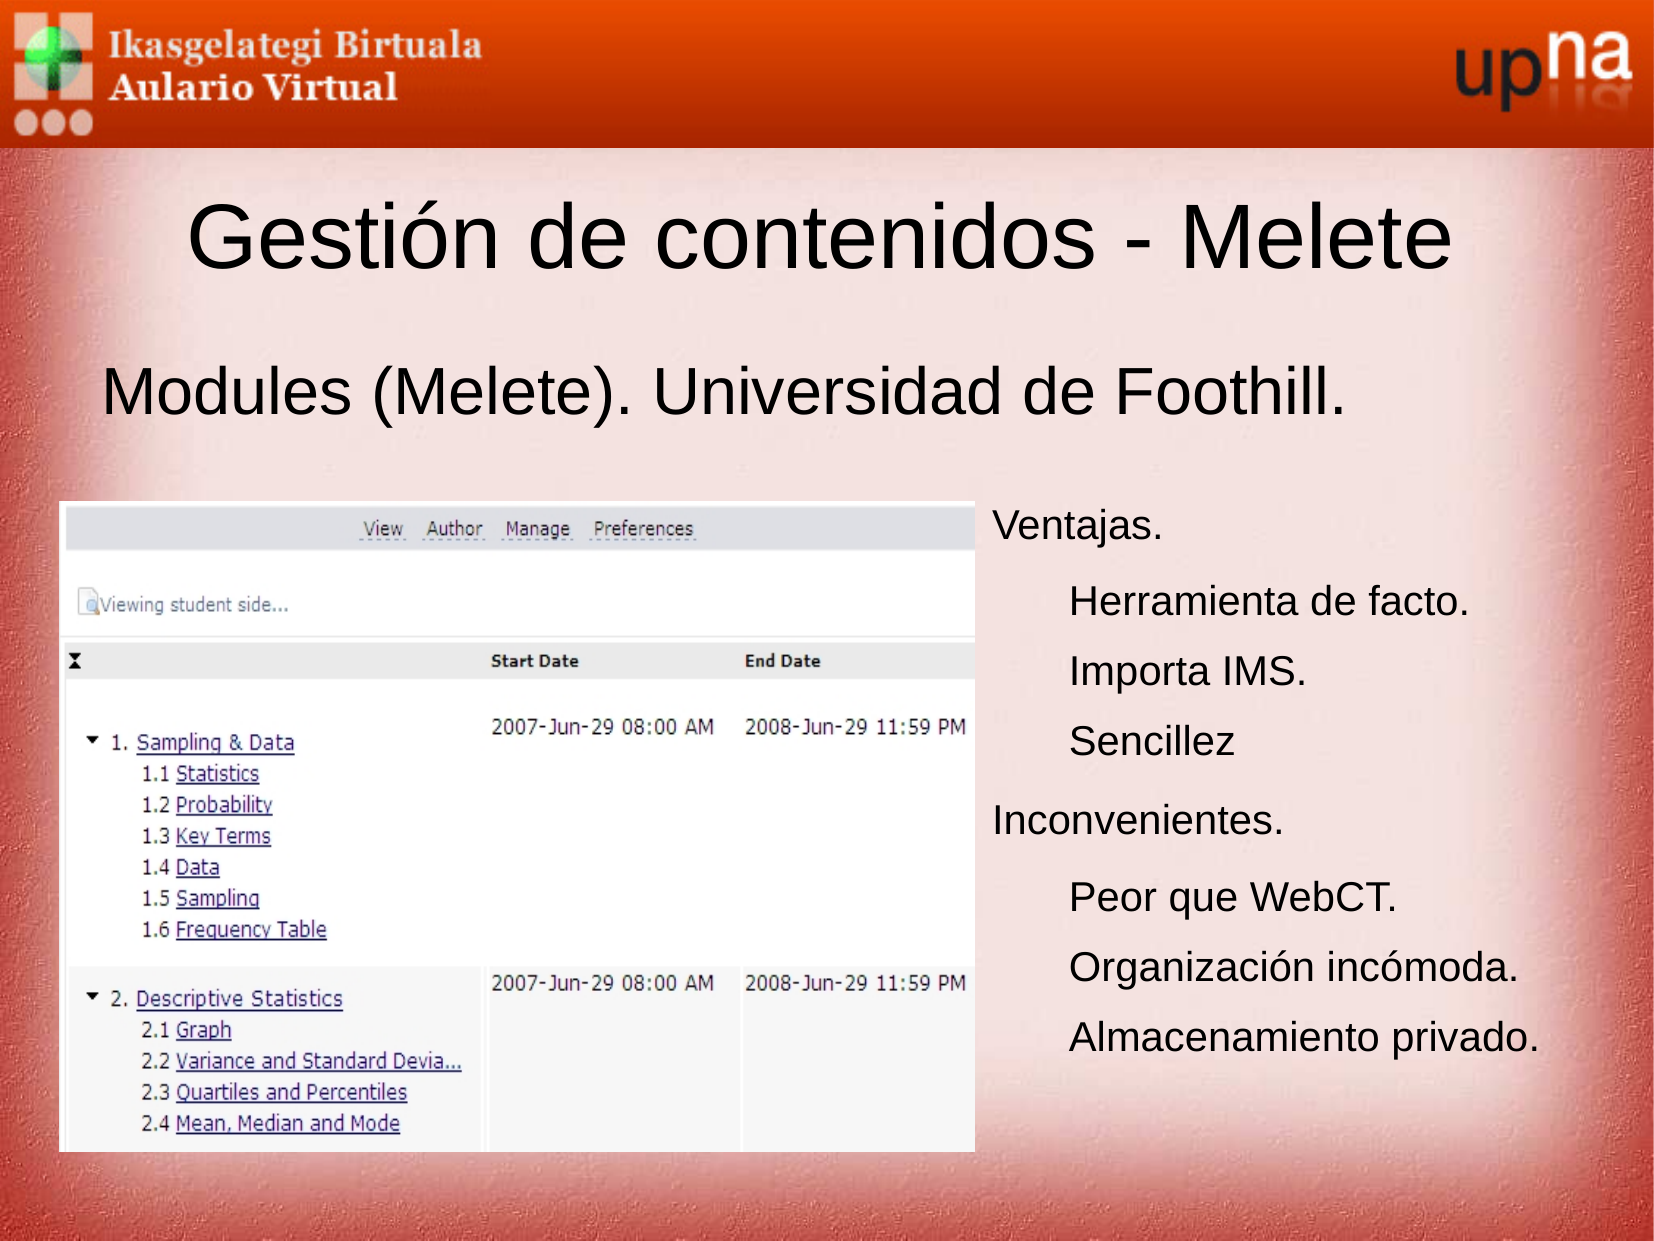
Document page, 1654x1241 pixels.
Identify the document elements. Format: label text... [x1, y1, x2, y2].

list Modules (Melete). Universidad de Foothill. [83, 354, 1572, 443]
title Gestión de contenidos - Melete [77, 147, 1566, 325]
list Ventajas. Herramienta de facto. Importa IMS. Sencillez [975, 501, 1565, 797]
picture [0, 0, 1654, 1241]
list Inconvenientes. Peor que WebCT. Organización incómoda. Almacenamiento privado. [974, 797, 1625, 1241]
